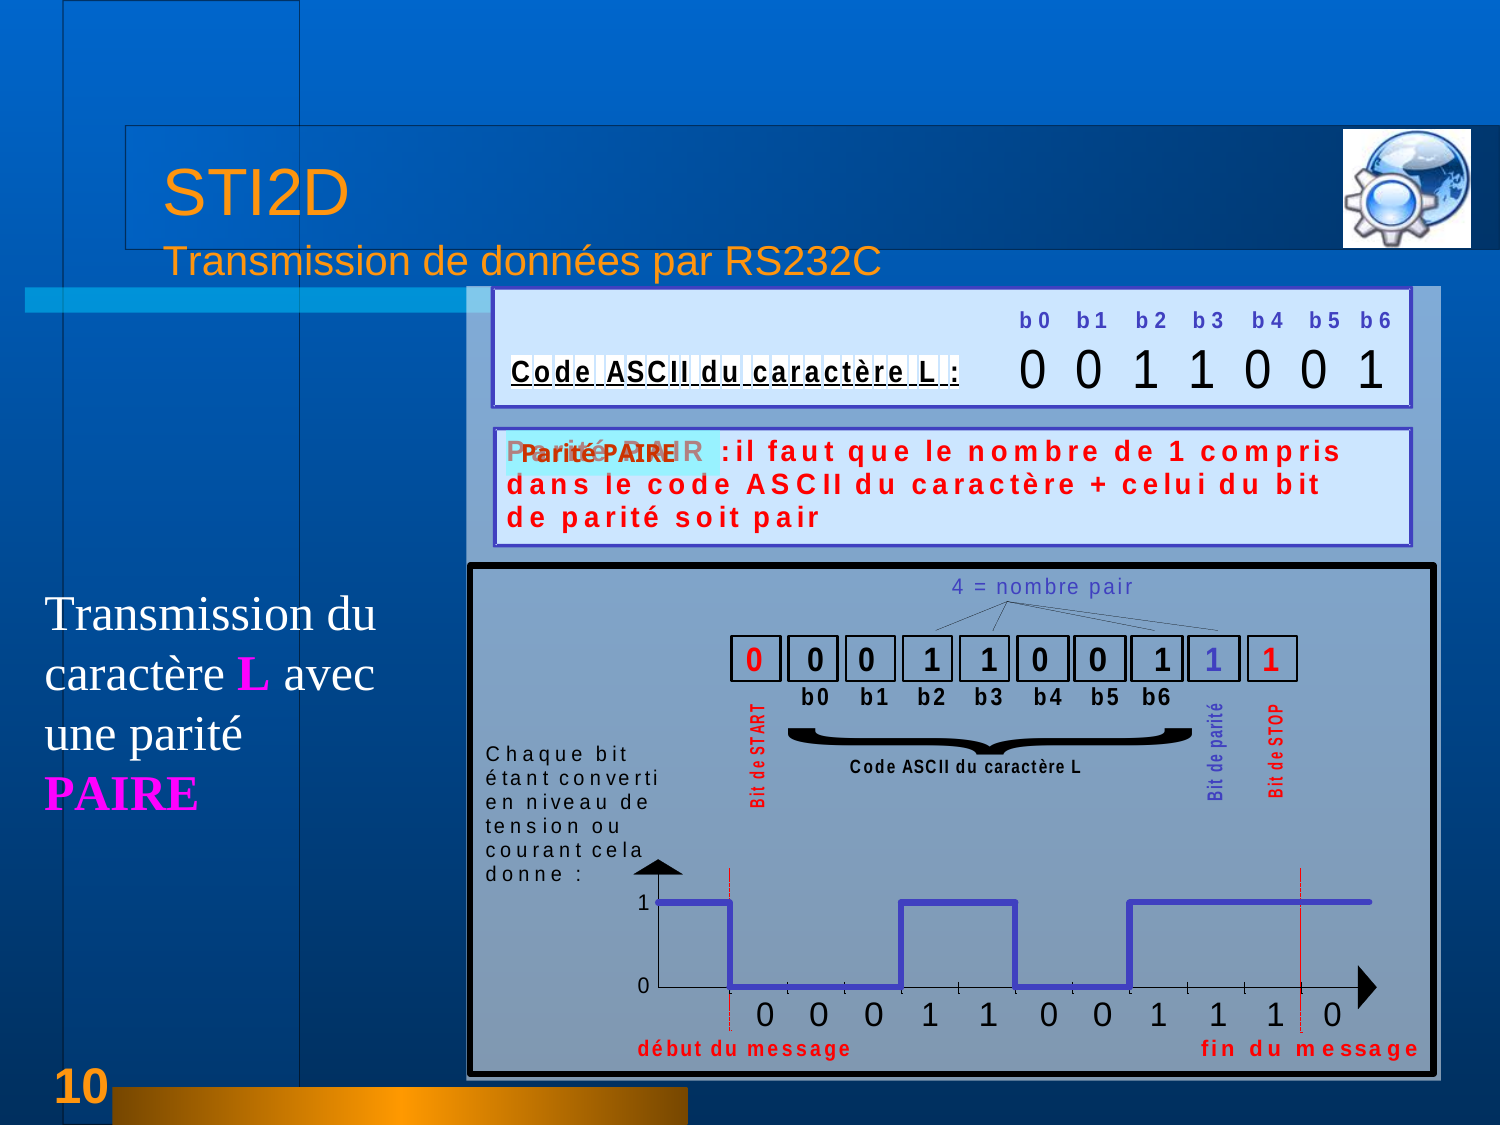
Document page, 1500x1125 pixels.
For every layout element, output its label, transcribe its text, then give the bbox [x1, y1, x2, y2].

picture [1343, 129, 1471, 248]
text_box Transmission du caractère L avec une parité PAIRE [29, 572, 414, 828]
text_box Parité PAIRE [506, 430, 720, 476]
chart [466, 286, 1441, 1081]
